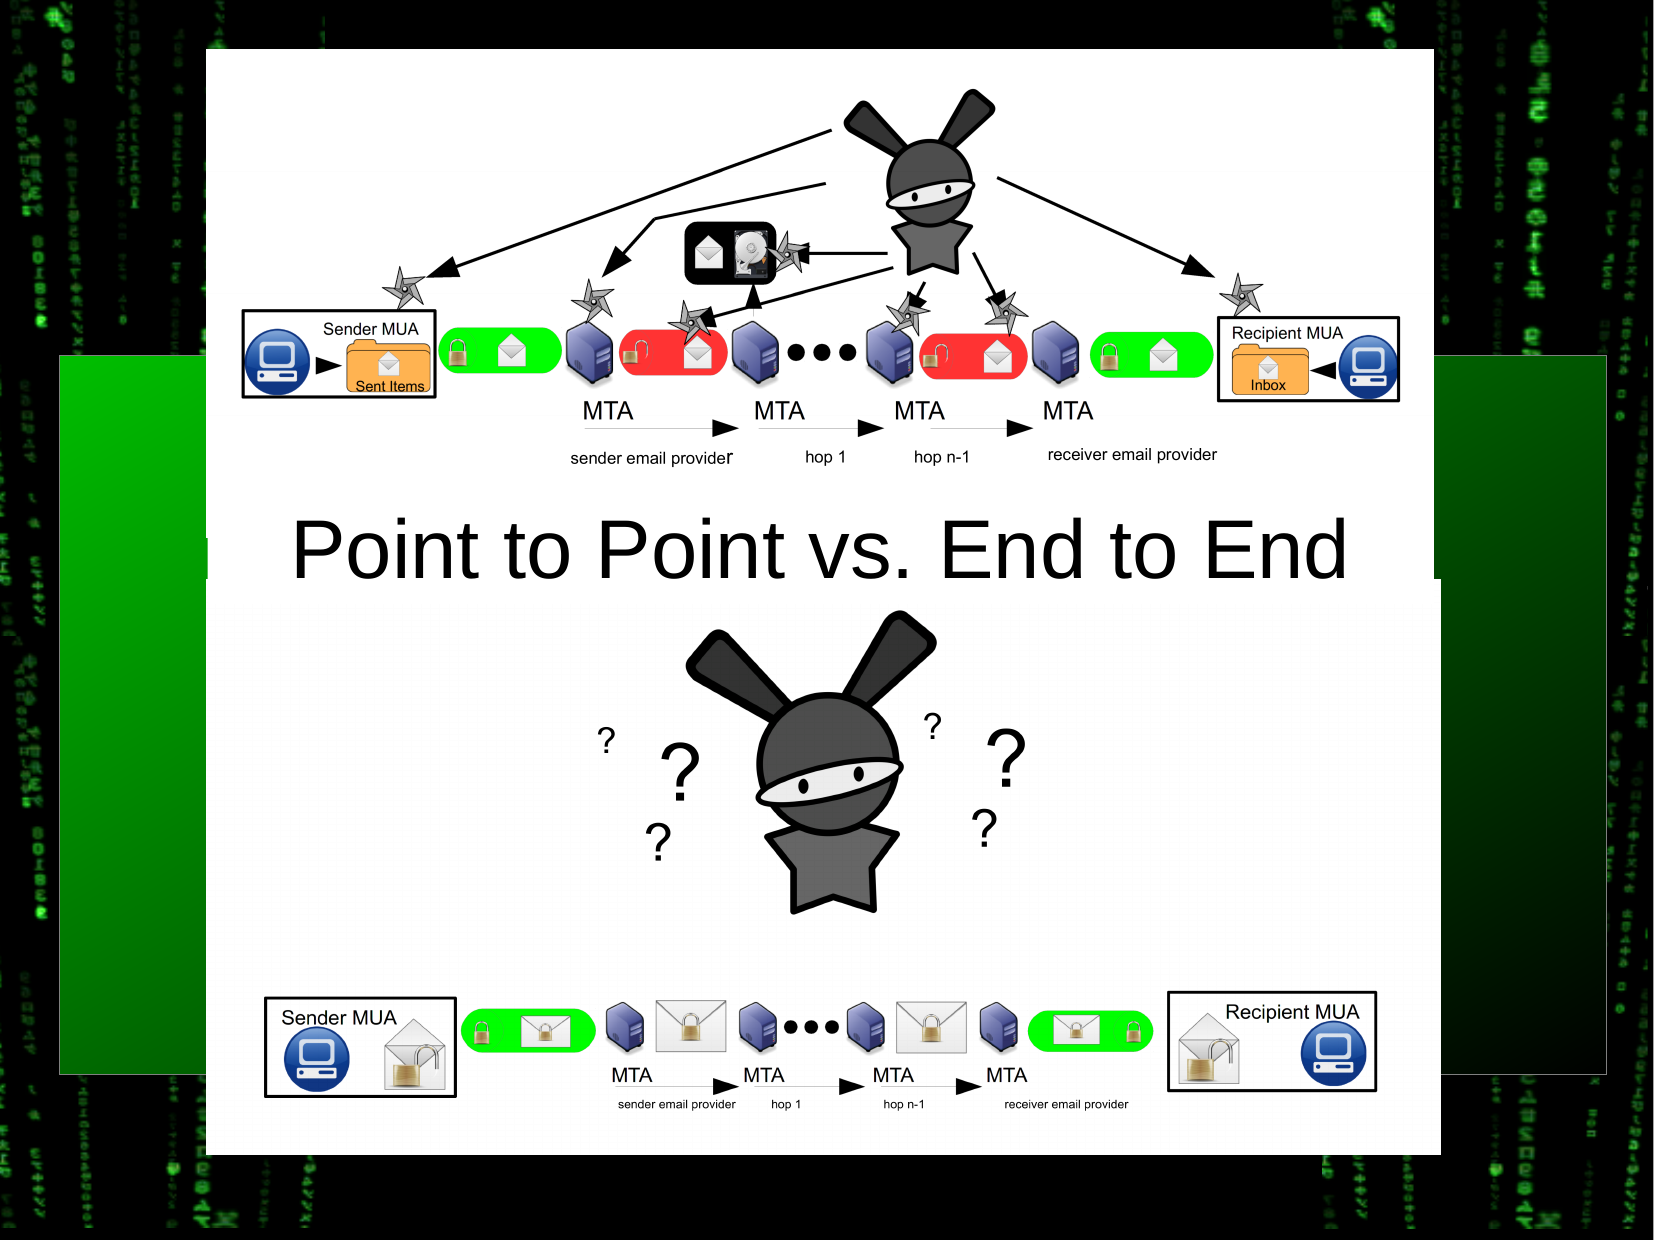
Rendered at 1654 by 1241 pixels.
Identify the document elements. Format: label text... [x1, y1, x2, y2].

text_box Point to Point vs. End to End [207, 496, 1434, 604]
picture [0, 0, 1648, 1229]
